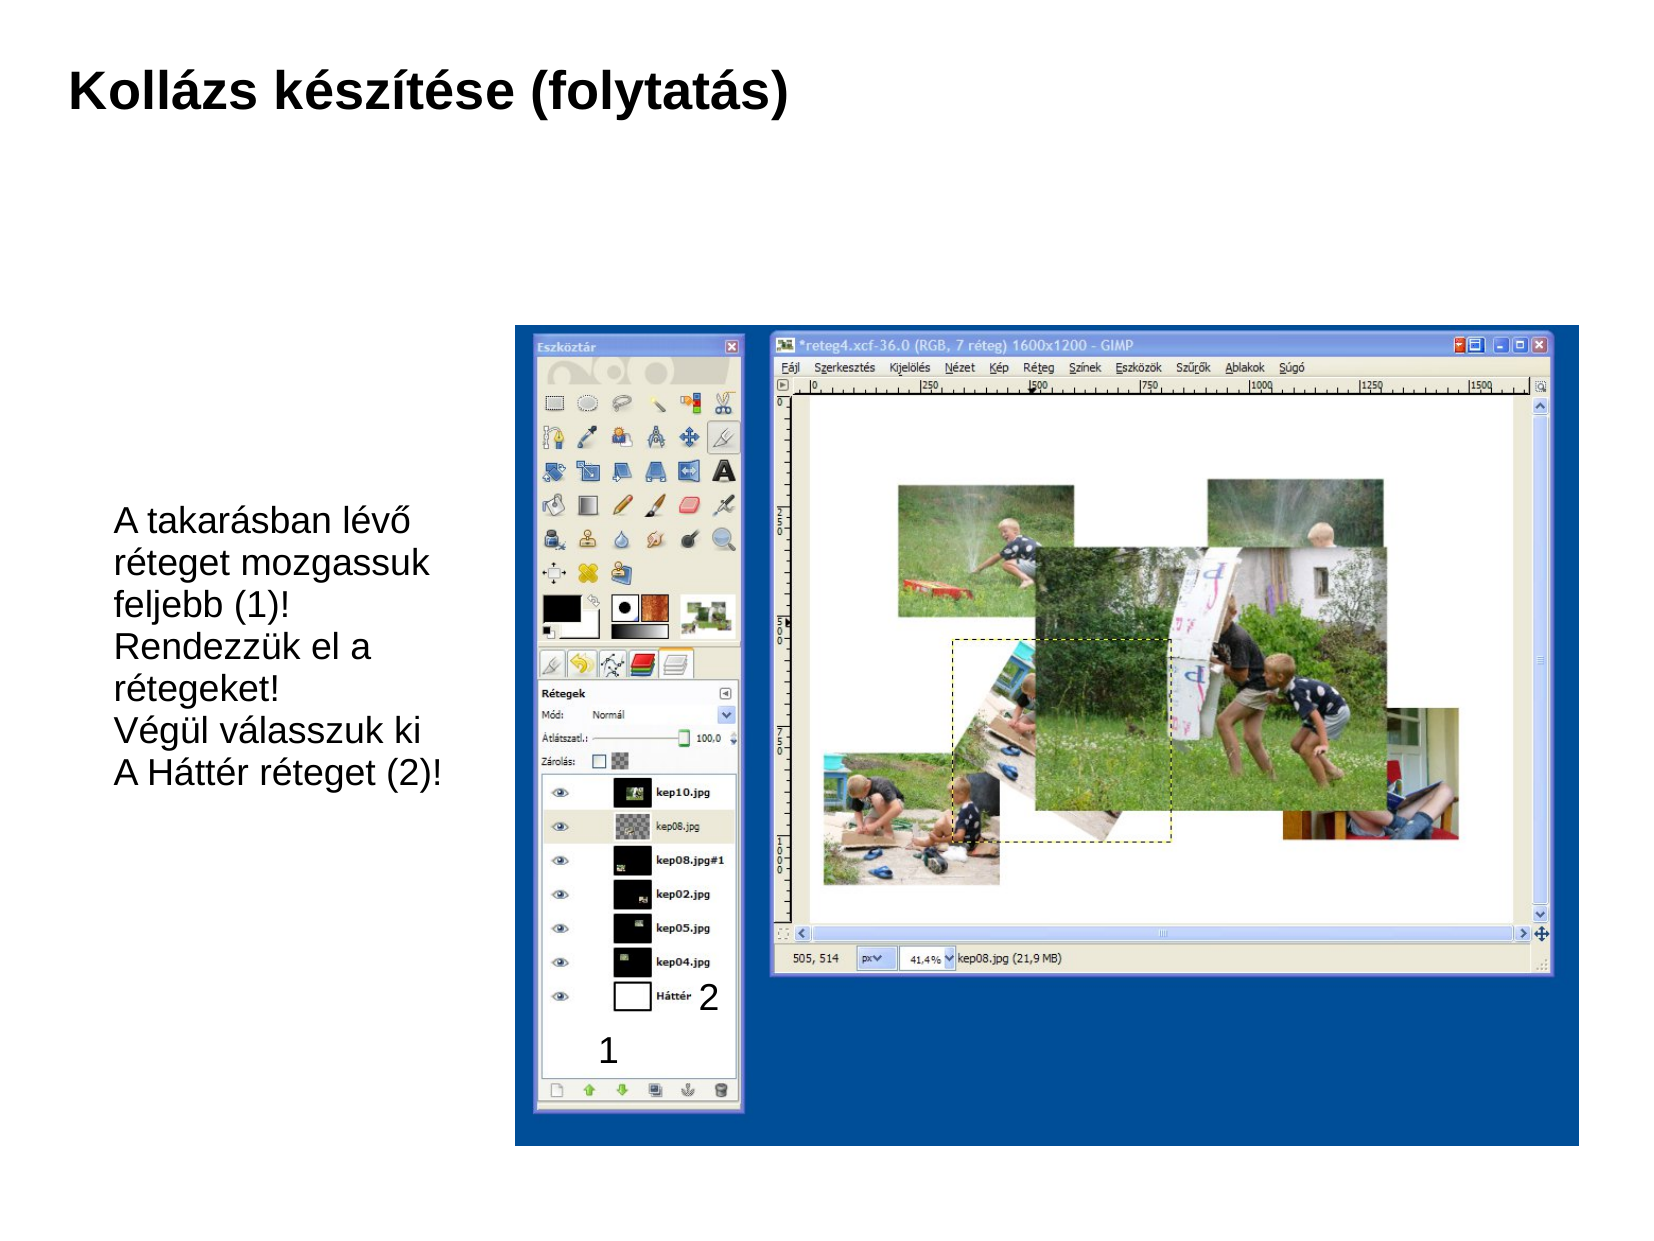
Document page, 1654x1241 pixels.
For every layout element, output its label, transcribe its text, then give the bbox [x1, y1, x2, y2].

text_box A takarásban lévő réteget mozgassuk feljebb (1)! Rendezzük el a rétegeket! Végül válasszuk ki A Háttér réteget (2)! [98, 491, 457, 801]
picture [515, 325, 1579, 1146]
text_box Kollázs készítése (folytatás) [54, 52, 805, 130]
text_box 1 [583, 1022, 634, 1080]
text_box 2 [684, 968, 735, 1026]
